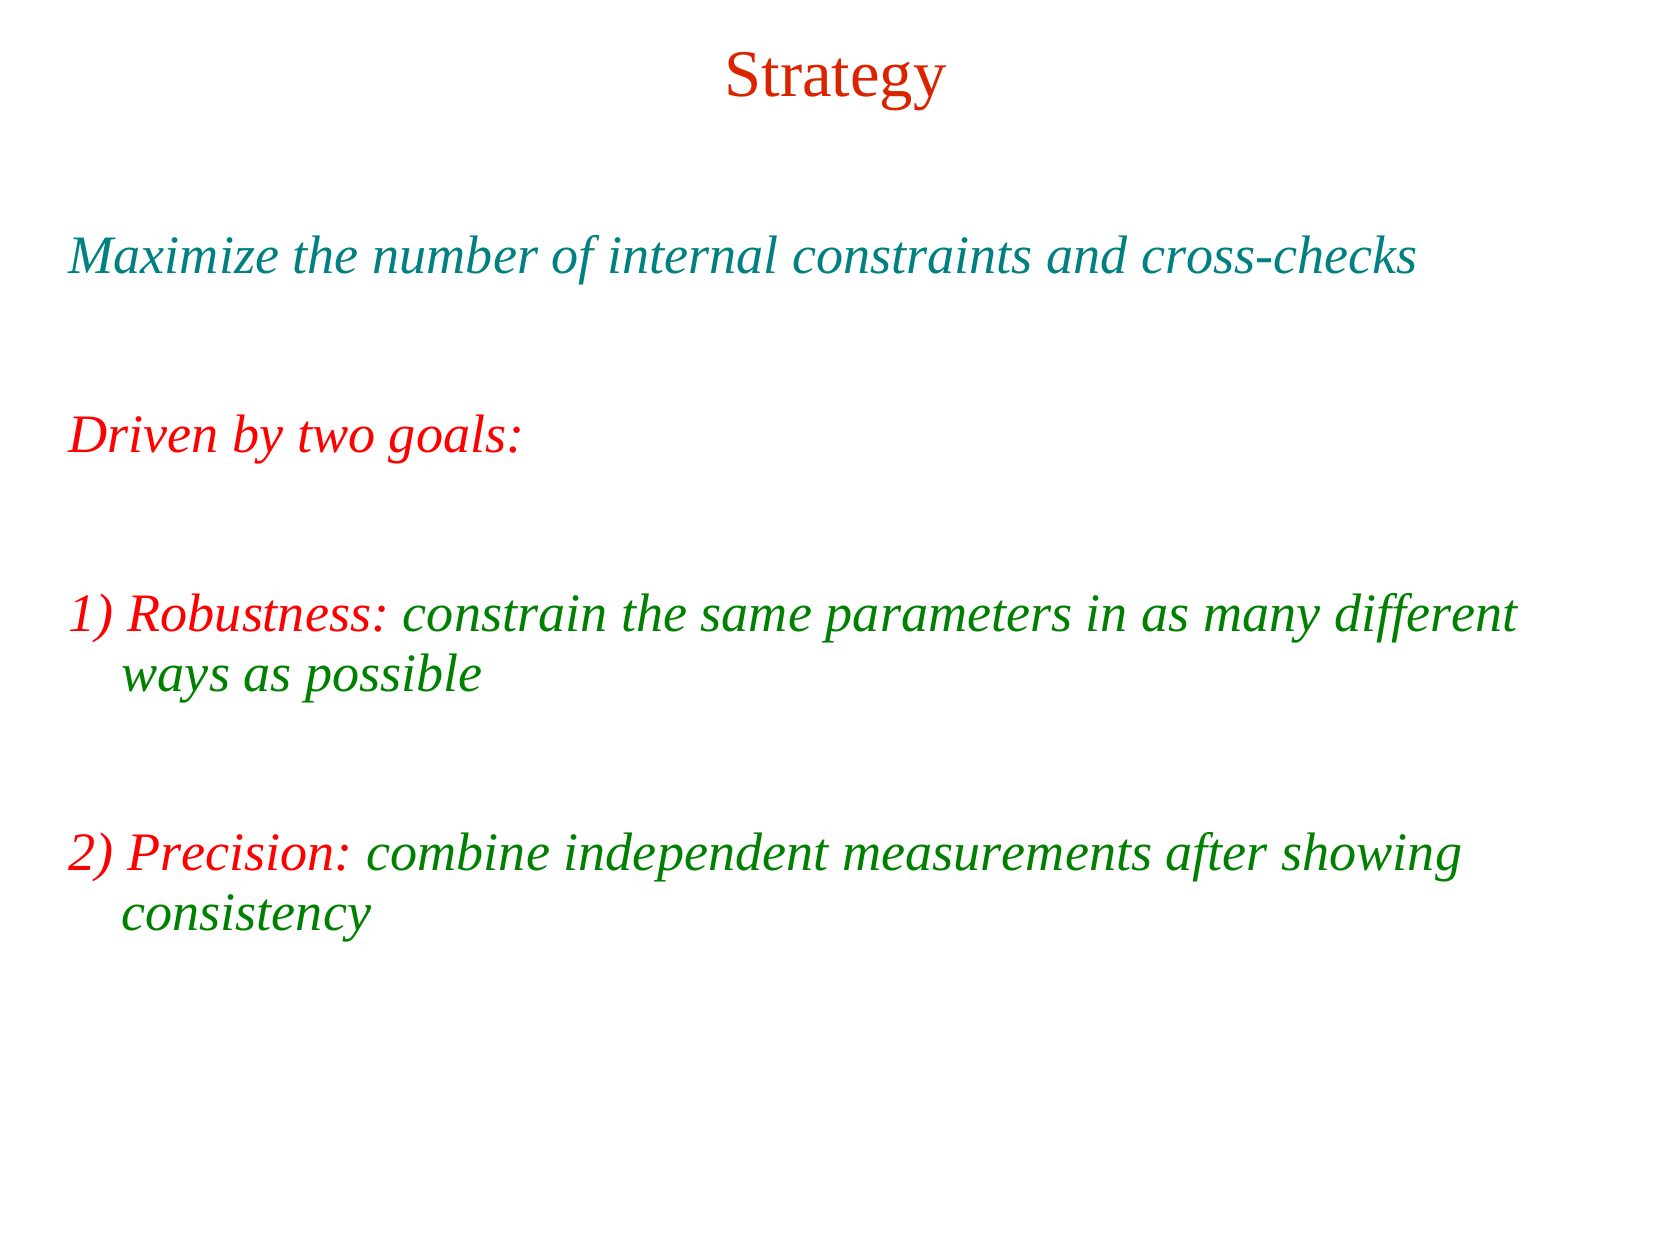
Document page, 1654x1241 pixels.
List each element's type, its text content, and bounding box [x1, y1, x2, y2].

list Maximize the number of internal constraints and cross-checks Driven by two goals: 1) Robustness: constrain the same parameters in as many different ways as possible 2) Precision: combine independent measurements after showing consistency [50, 225, 1597, 1061]
title Strategy [121, 20, 1534, 127]
